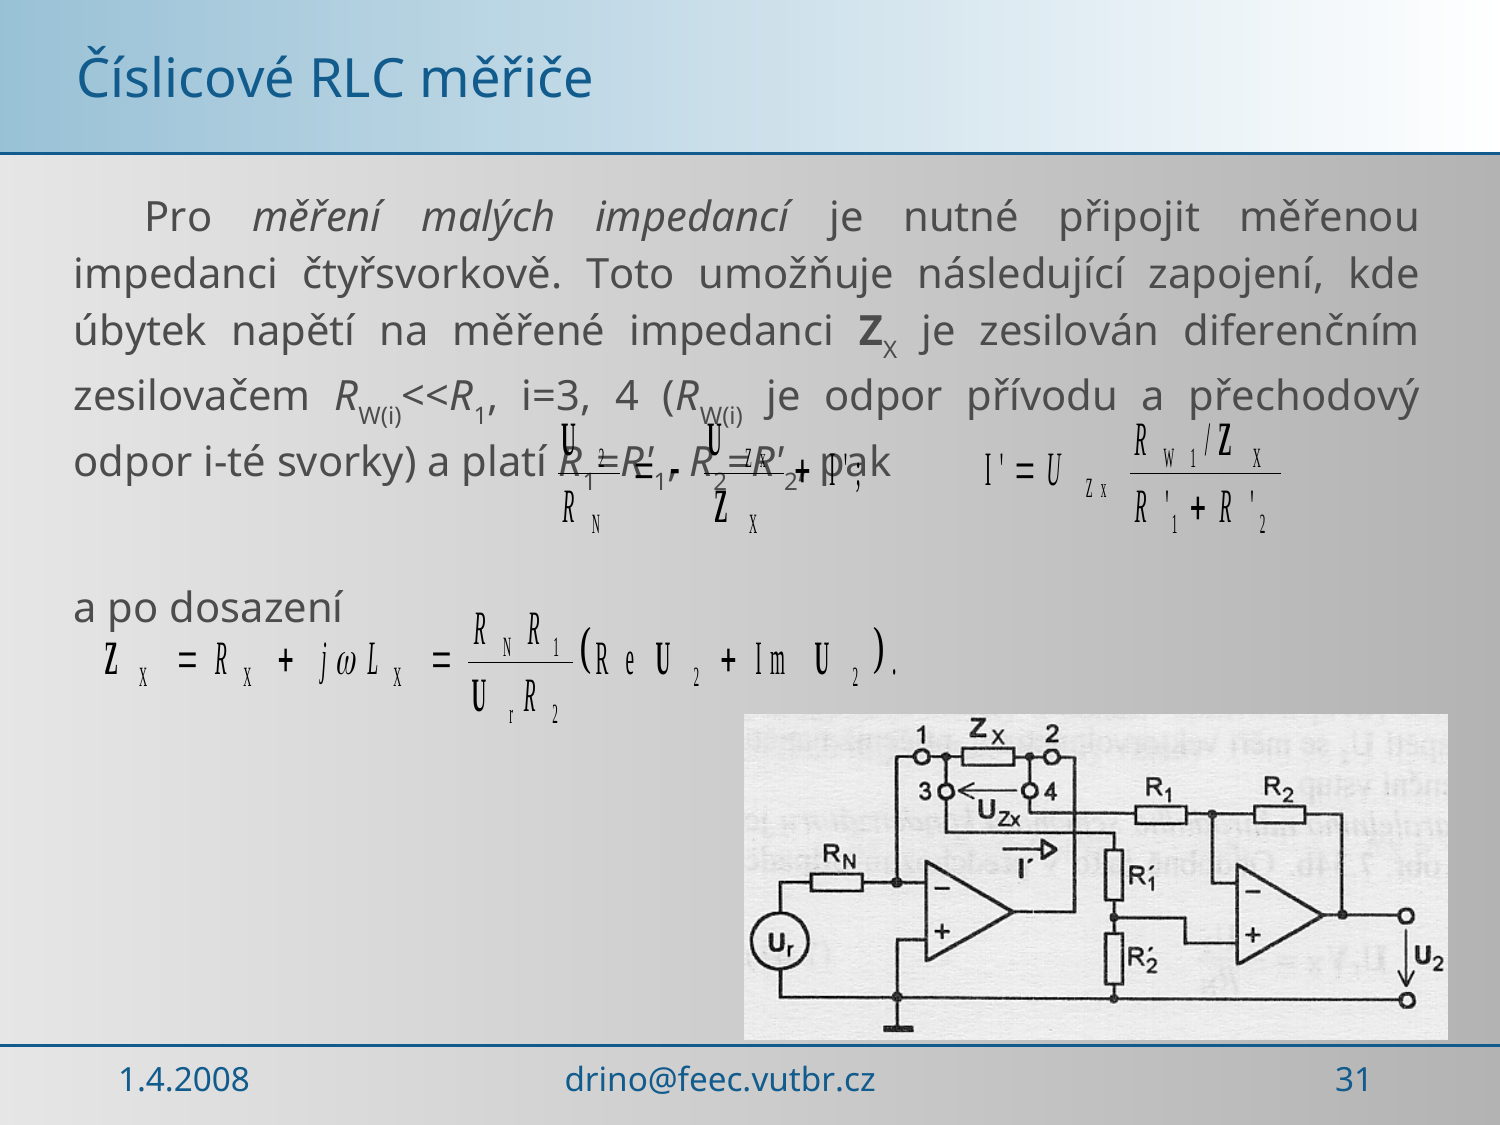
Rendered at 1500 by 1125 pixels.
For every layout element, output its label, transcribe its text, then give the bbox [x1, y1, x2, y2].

title Číslicové RLC měřiče [0, 0, 1500, 152]
text_box drino@feec.vutbr.cz [454, 1049, 987, 1125]
picture [97, 598, 1448, 1040]
text_box 1.4.2008 [103, 1049, 432, 1125]
text_box 17 [1075, 1049, 1388, 1125]
picture [549, 409, 1293, 546]
text_box Pro měření malých impedancí je nutné připojit měřenou impedanci čtyřsvorkově. Toto umožňuje následující zapojení, kde úbytek napětí na měřené impedanci ZX je zesilován diferenčním zesilovačem RW(i)<<R1, i=3, 4 (RW(i) je odpor přívodu a přechodový odpor i-té svorky) a platí R1=R'1, R2=R'2, pak a po dosazení [59, 178, 1442, 643]
